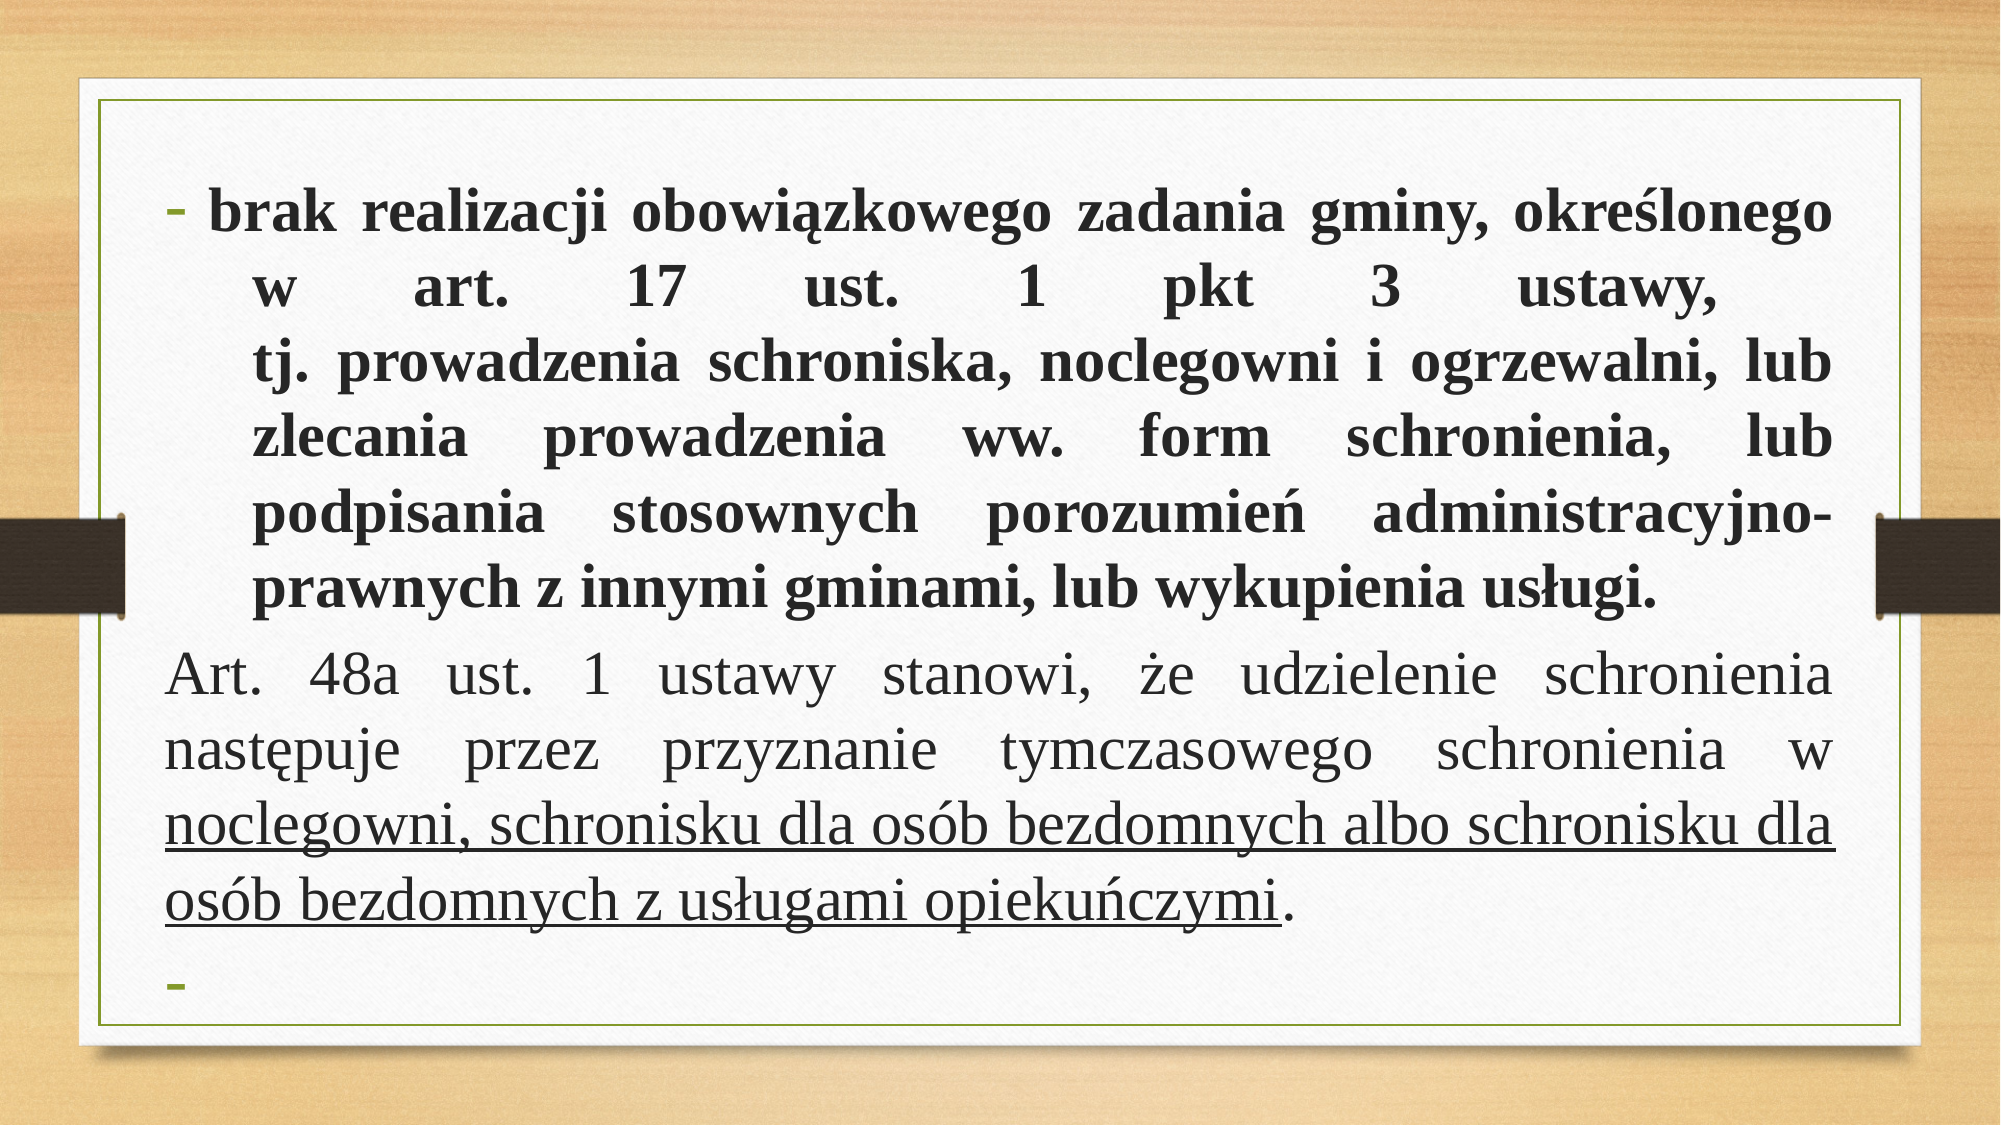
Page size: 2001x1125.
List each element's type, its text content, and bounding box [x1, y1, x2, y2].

list brak realizacji obowiązkowego zadania gminy, określonego w art. 17 ust. 1 pkt 3 ustawy, tj. prowadzenia schroniska, noclegowni i ogrzewalni, lub zlecania prowadzenia ww. form schronienia, lub podpisania stosownych porozumień administracyjno-prawnych z innymi gminami, lub wykupienia usługi. Art. 48a ust. 1 ustawy stanowi, że udzielenie schronienia następuje przez przyznanie tymczasowego schronienia w noclegowni, schronisku dla osób bezdomnych albo schronisku dla osób bezdomnych z usługami opiekuńczymi. [149, 160, 1851, 1036]
